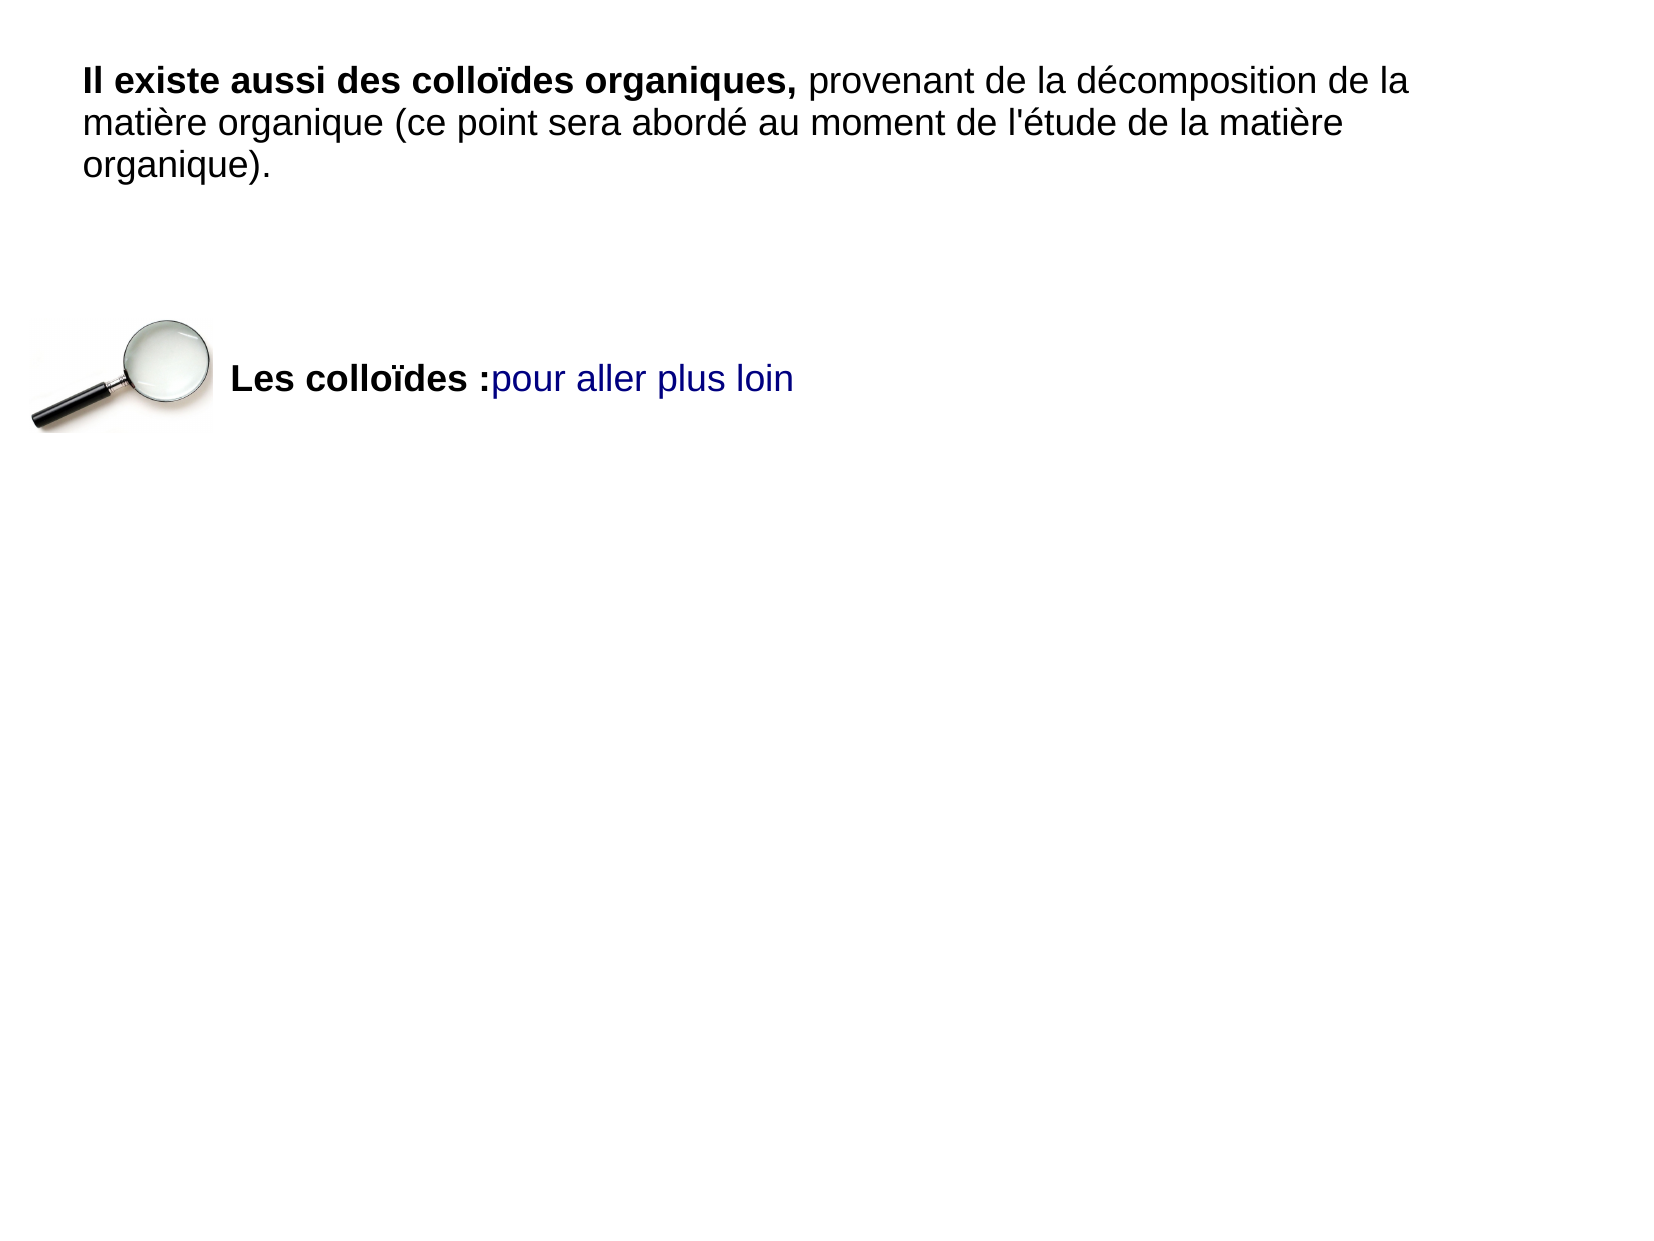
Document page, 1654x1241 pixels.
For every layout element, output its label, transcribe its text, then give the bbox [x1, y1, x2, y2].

list Il existe aussi des colloïdes organiques, provenant de la décomposition de la matière organique (ce point sera abordé au moment de l'étude de la matière organique). Les colloïdes :pour aller plus loin [82, 59, 1538, 1010]
picture [29, 318, 213, 433]
